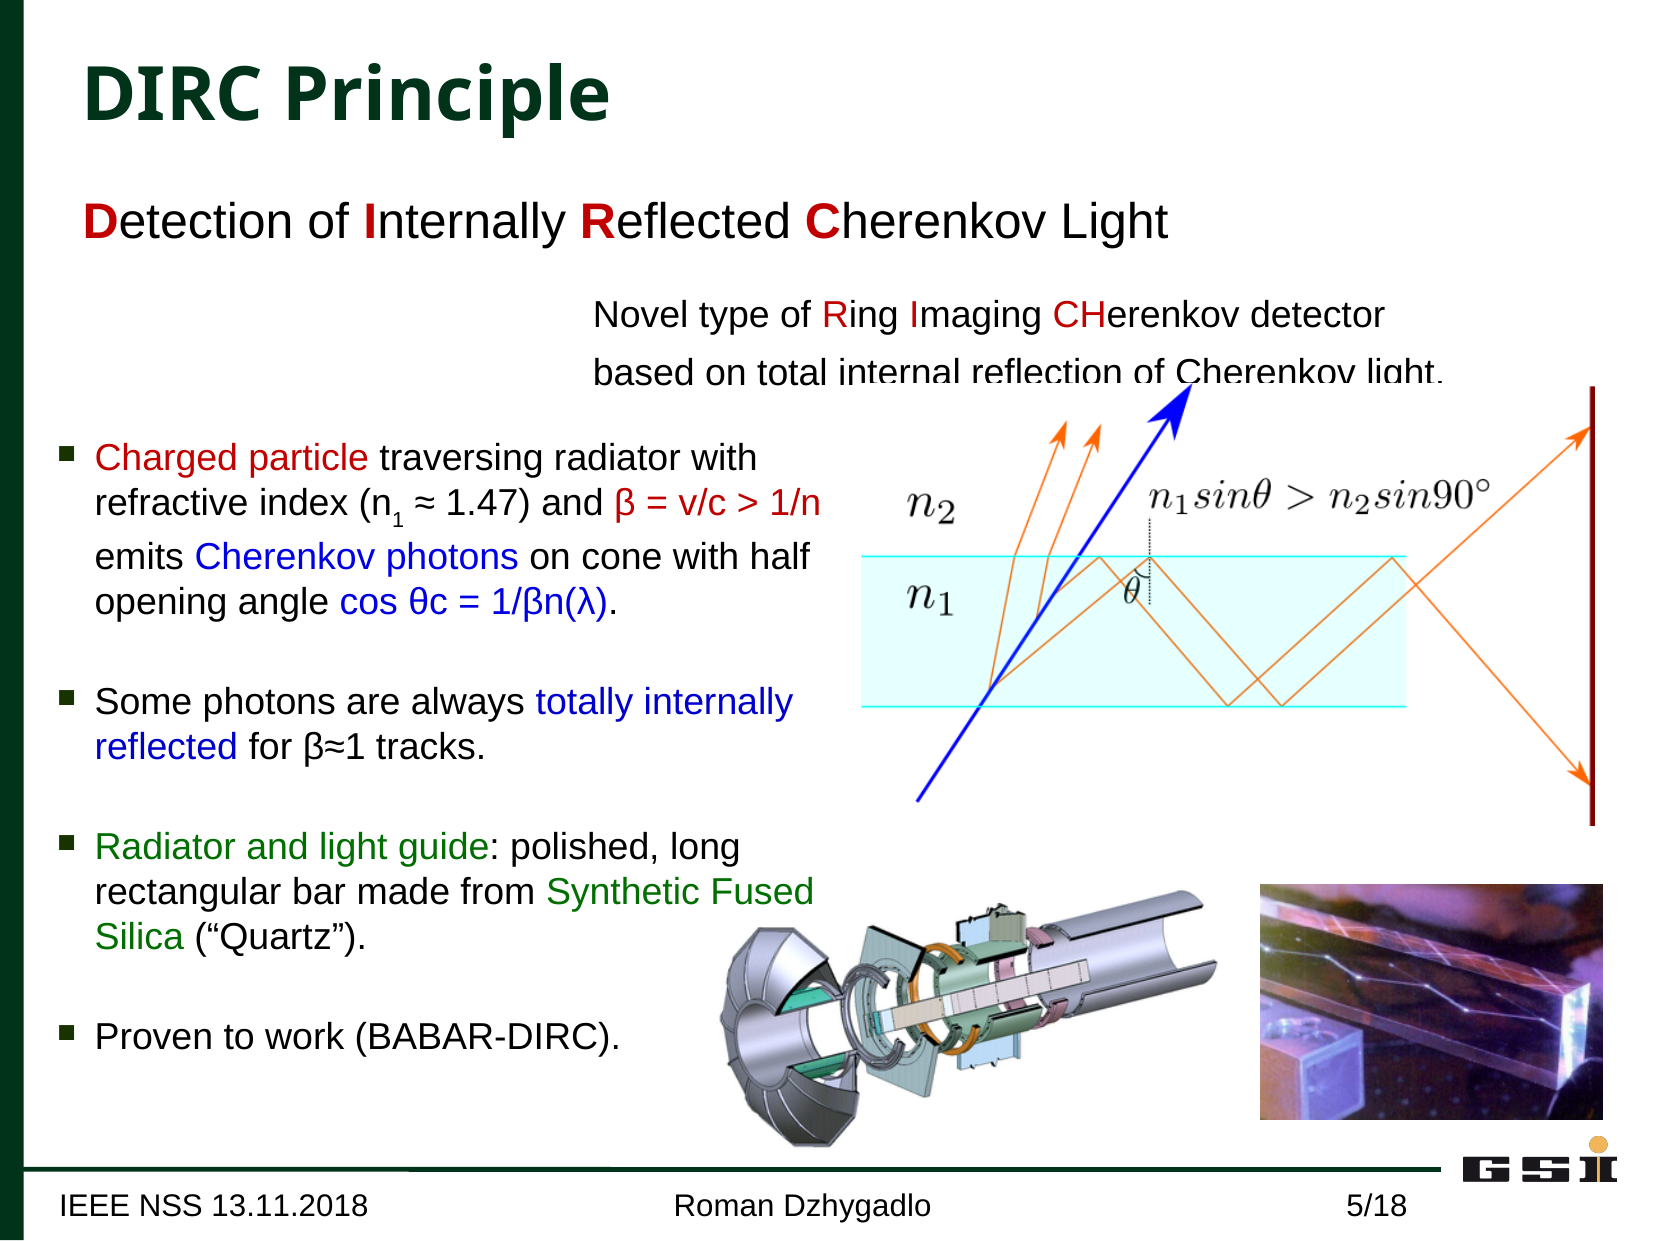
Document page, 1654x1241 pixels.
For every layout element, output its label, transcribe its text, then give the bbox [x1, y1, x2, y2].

title DIRC Principle [81, 11, 1570, 174]
list Detection of Internally Reflected Cherenkov Light [82, 188, 1571, 913]
picture [861, 383, 1595, 826]
picture [1260, 884, 1603, 1120]
text_box Novel type of Ring Imaging CHerenkov detector based on total internal reflection of Cherenkov light. [578, 269, 1501, 388]
picture [713, 913, 1224, 1164]
picture [1463, 1136, 1617, 1182]
text_box Charged particle traversing radiator with refractive index (n1 ≈ 1.47) and β = v/c > 1/n emits Cherenkov photons on cone with half opening angle cos θc = 1/βn(λ). Some photons are always totally internally reflected for β≈1 tracks. Radiator and light guide: polished, long rectangular bar made from Synthetic Fused Silica (“Quartz”). Proven to work (BABAR-DIRC). [44, 425, 839, 1158]
